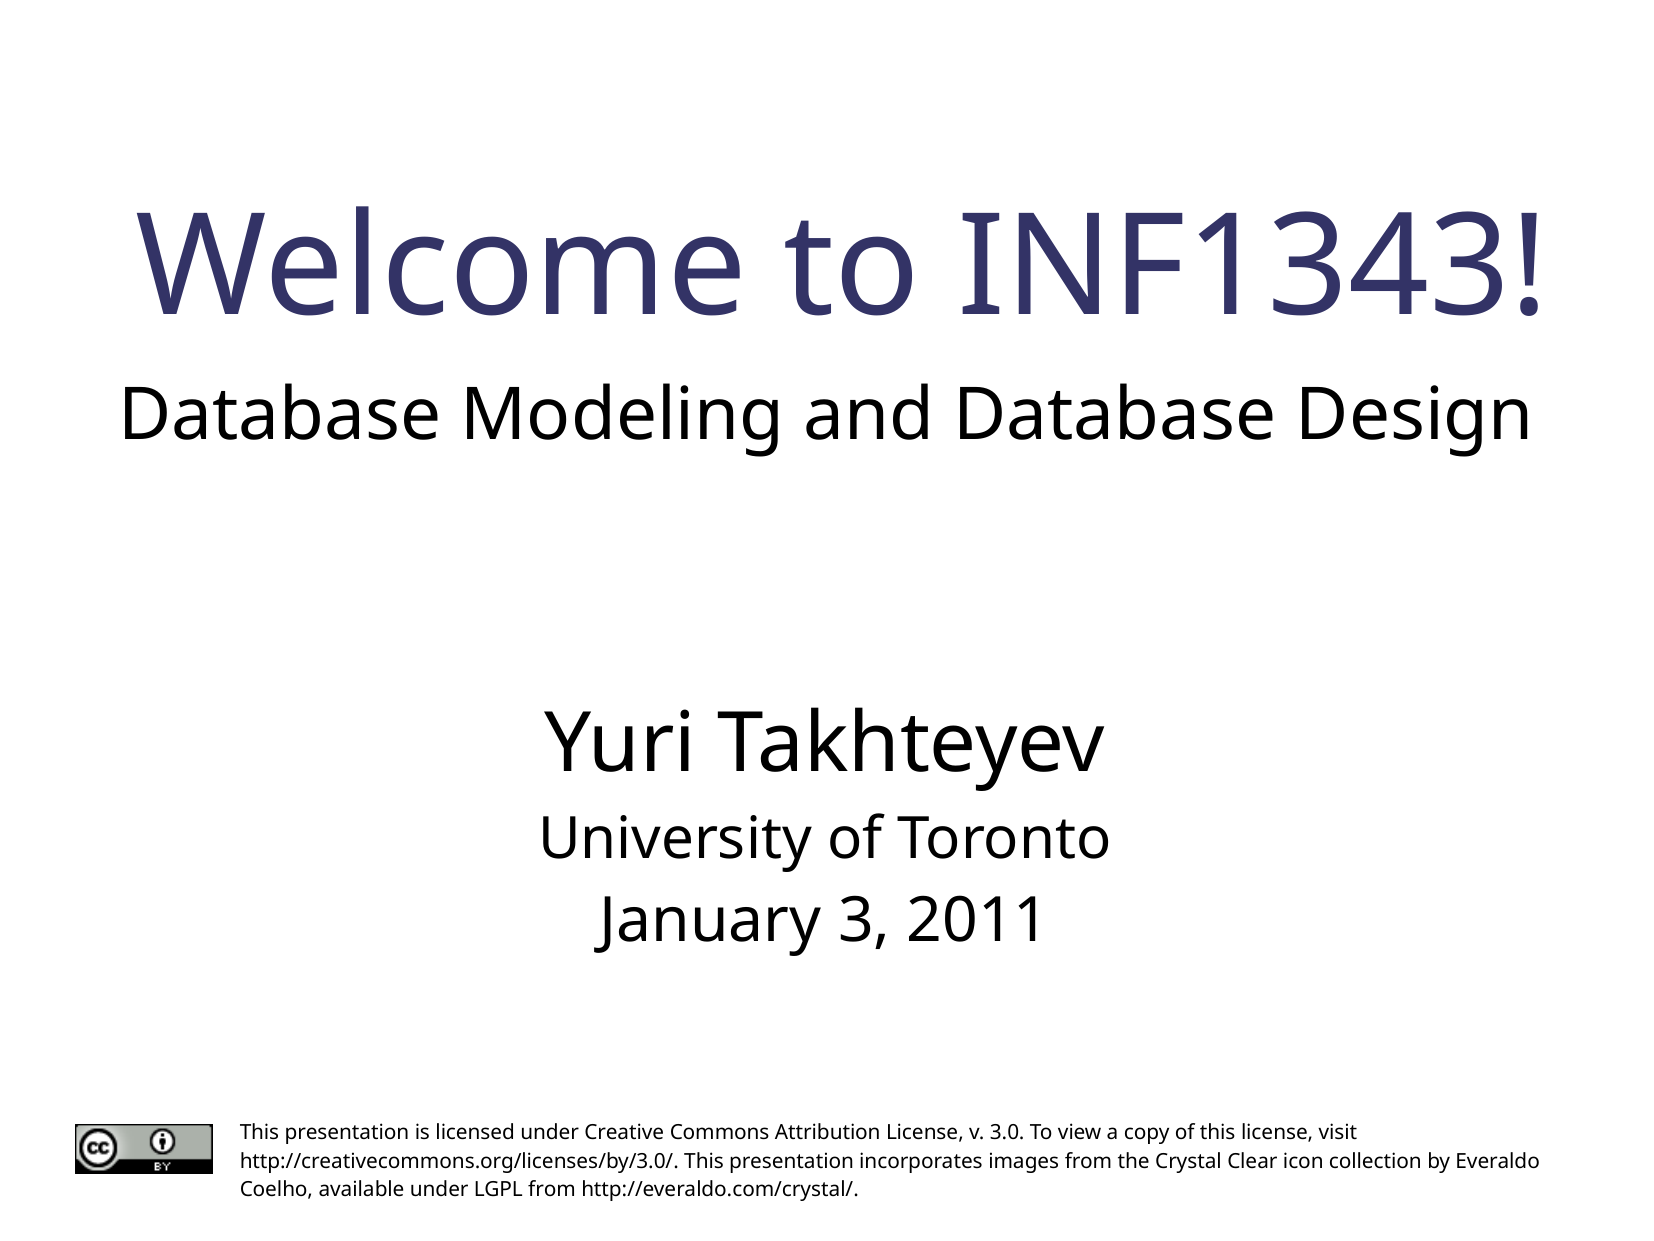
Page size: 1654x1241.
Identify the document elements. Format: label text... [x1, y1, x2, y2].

text_box Yuri Takhteyev University of Toronto January 3, 2011 [150, 675, 1501, 938]
text_box This presentation is licensed under Creative Commons Attribution License, v. 3.0. To view a copy of this license, visit http://creativecommons.org/licenses/by/3.0/. This presentation incorporates images from the Crystal Clear icon collection by Everaldo Coelho, available under LGPL from http://everaldo.com/crystal/. [225, 1110, 1576, 1201]
title Welcome to INF1343! [34, 155, 1651, 297]
picture [75, 1124, 213, 1174]
subtitle Database Modeling and Database Design [0, 297, 1654, 526]
